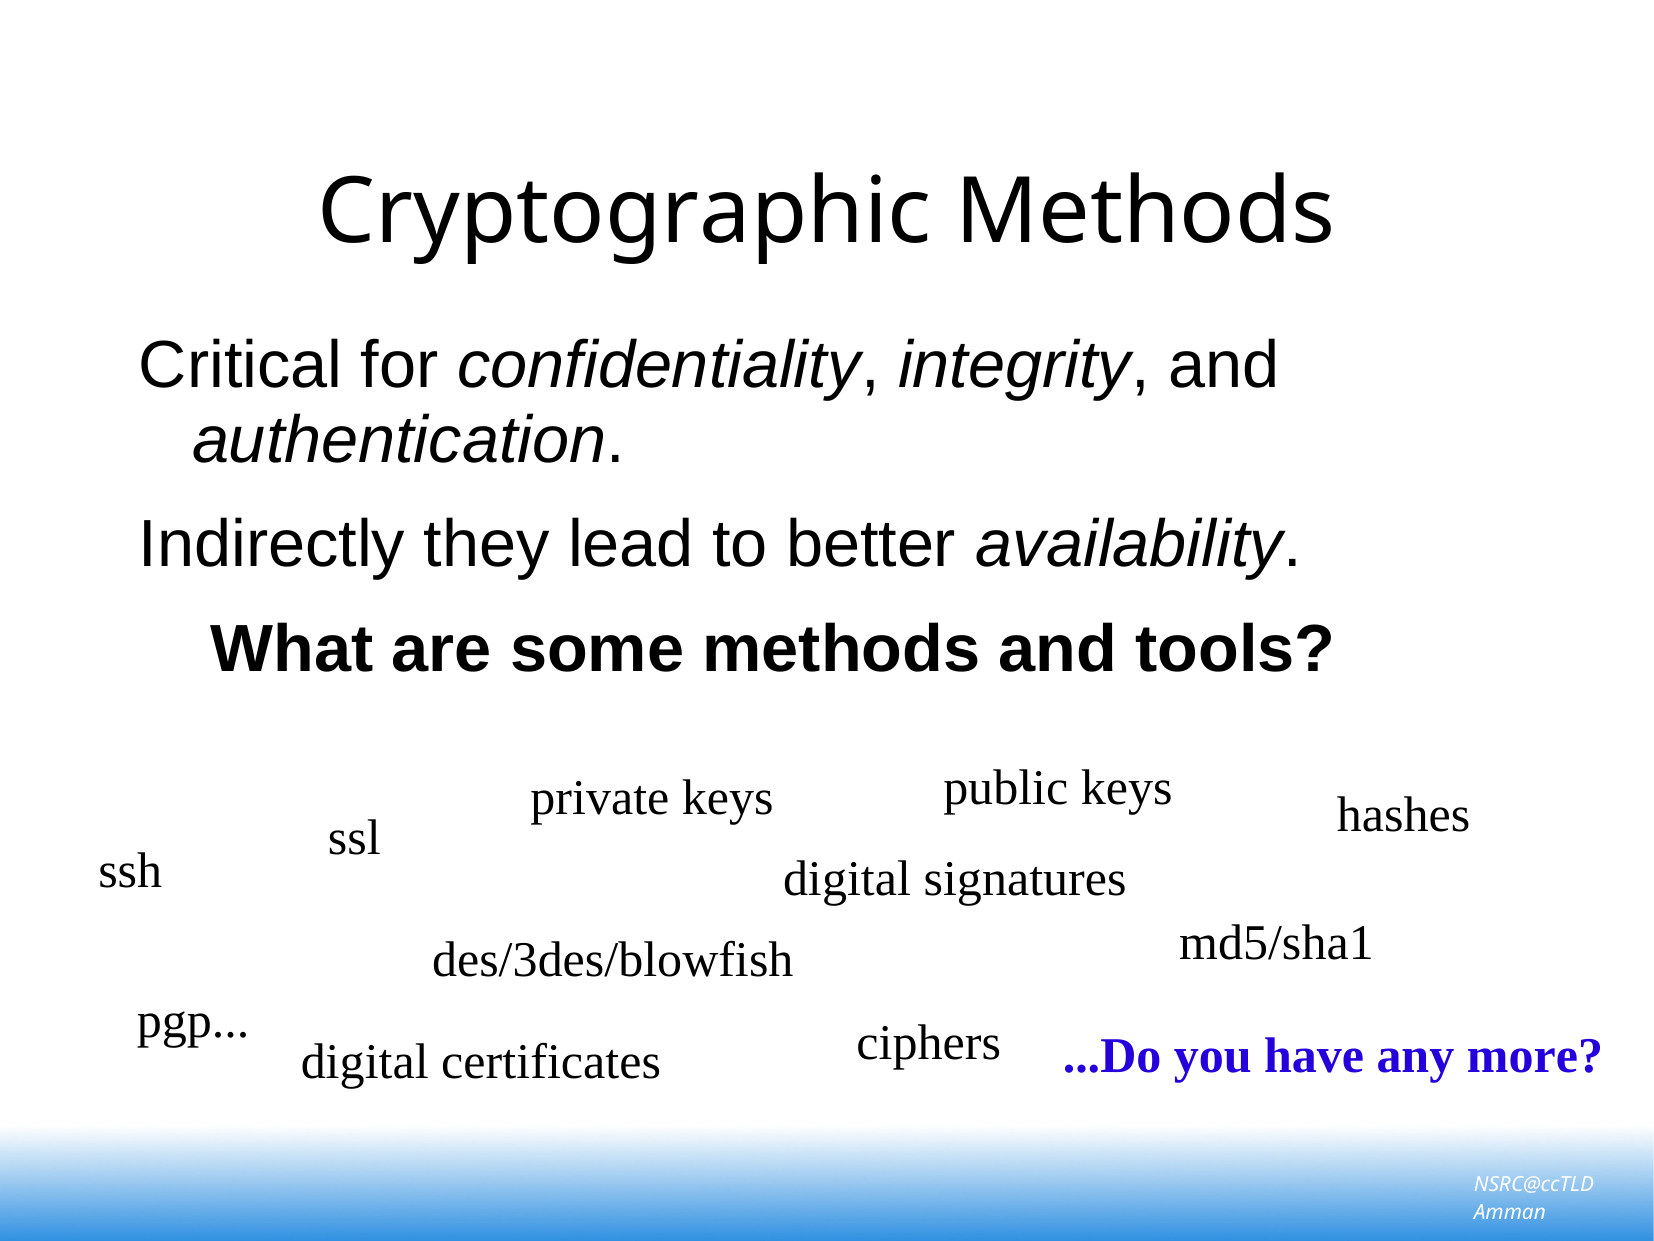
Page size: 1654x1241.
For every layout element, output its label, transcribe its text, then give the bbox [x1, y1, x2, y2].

text_box des/3des/blowfish [432, 931, 794, 1002]
text_box ssl [327, 810, 463, 880]
picture [0, 1124, 1654, 1241]
list Critical for confidentiality, integrity, and authentication. Indirectly they lead to better availability. What are some methods and tools? [121, 327, 1534, 724]
text_box public keys [943, 759, 1173, 830]
text_box digital certificates [300, 1033, 708, 1104]
text_box pgp... [136, 993, 250, 1063]
text_box ssh [98, 842, 224, 913]
text_box private keys [530, 769, 775, 839]
text_box hashes [1336, 787, 1471, 857]
text_box digital signatures [783, 850, 1128, 921]
text_box md5/sha1 [1179, 914, 1374, 985]
text_box ciphers [856, 1014, 1048, 1084]
title Cryptographic Methods [121, 102, 1534, 311]
text_box ...Do you have any more? [1062, 1028, 1604, 1104]
